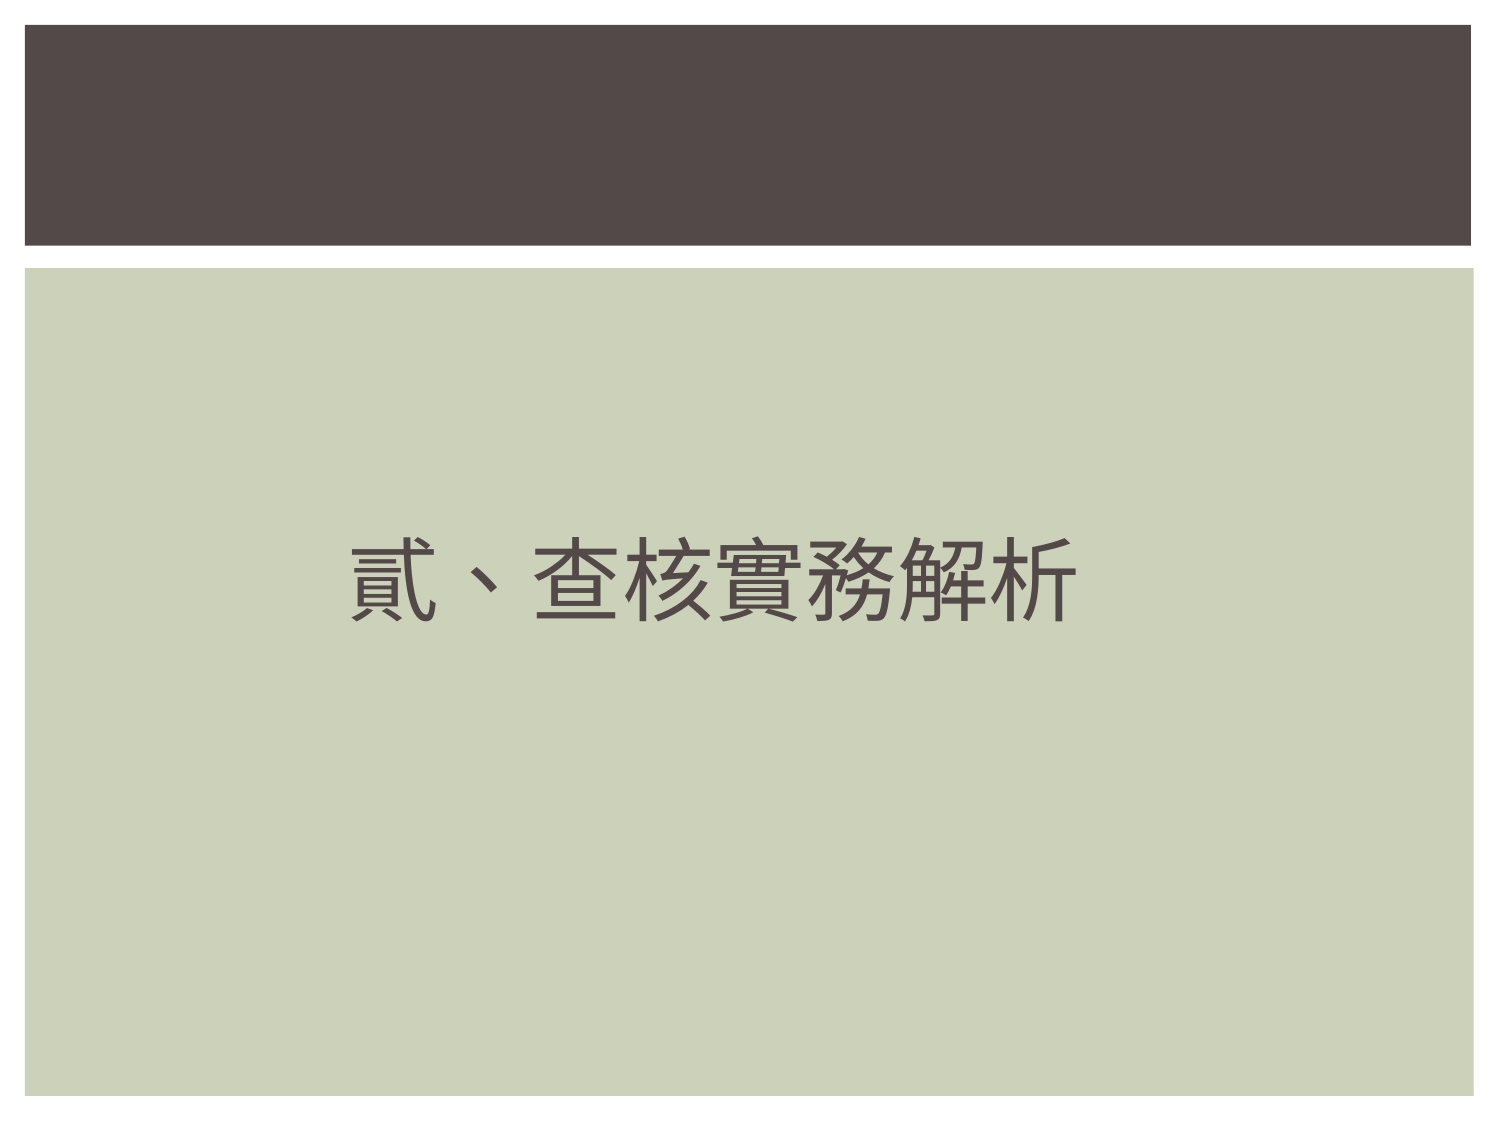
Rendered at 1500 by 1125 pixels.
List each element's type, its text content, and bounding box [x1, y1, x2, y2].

list 貳、查核實務解析 [324, 515, 1213, 690]
